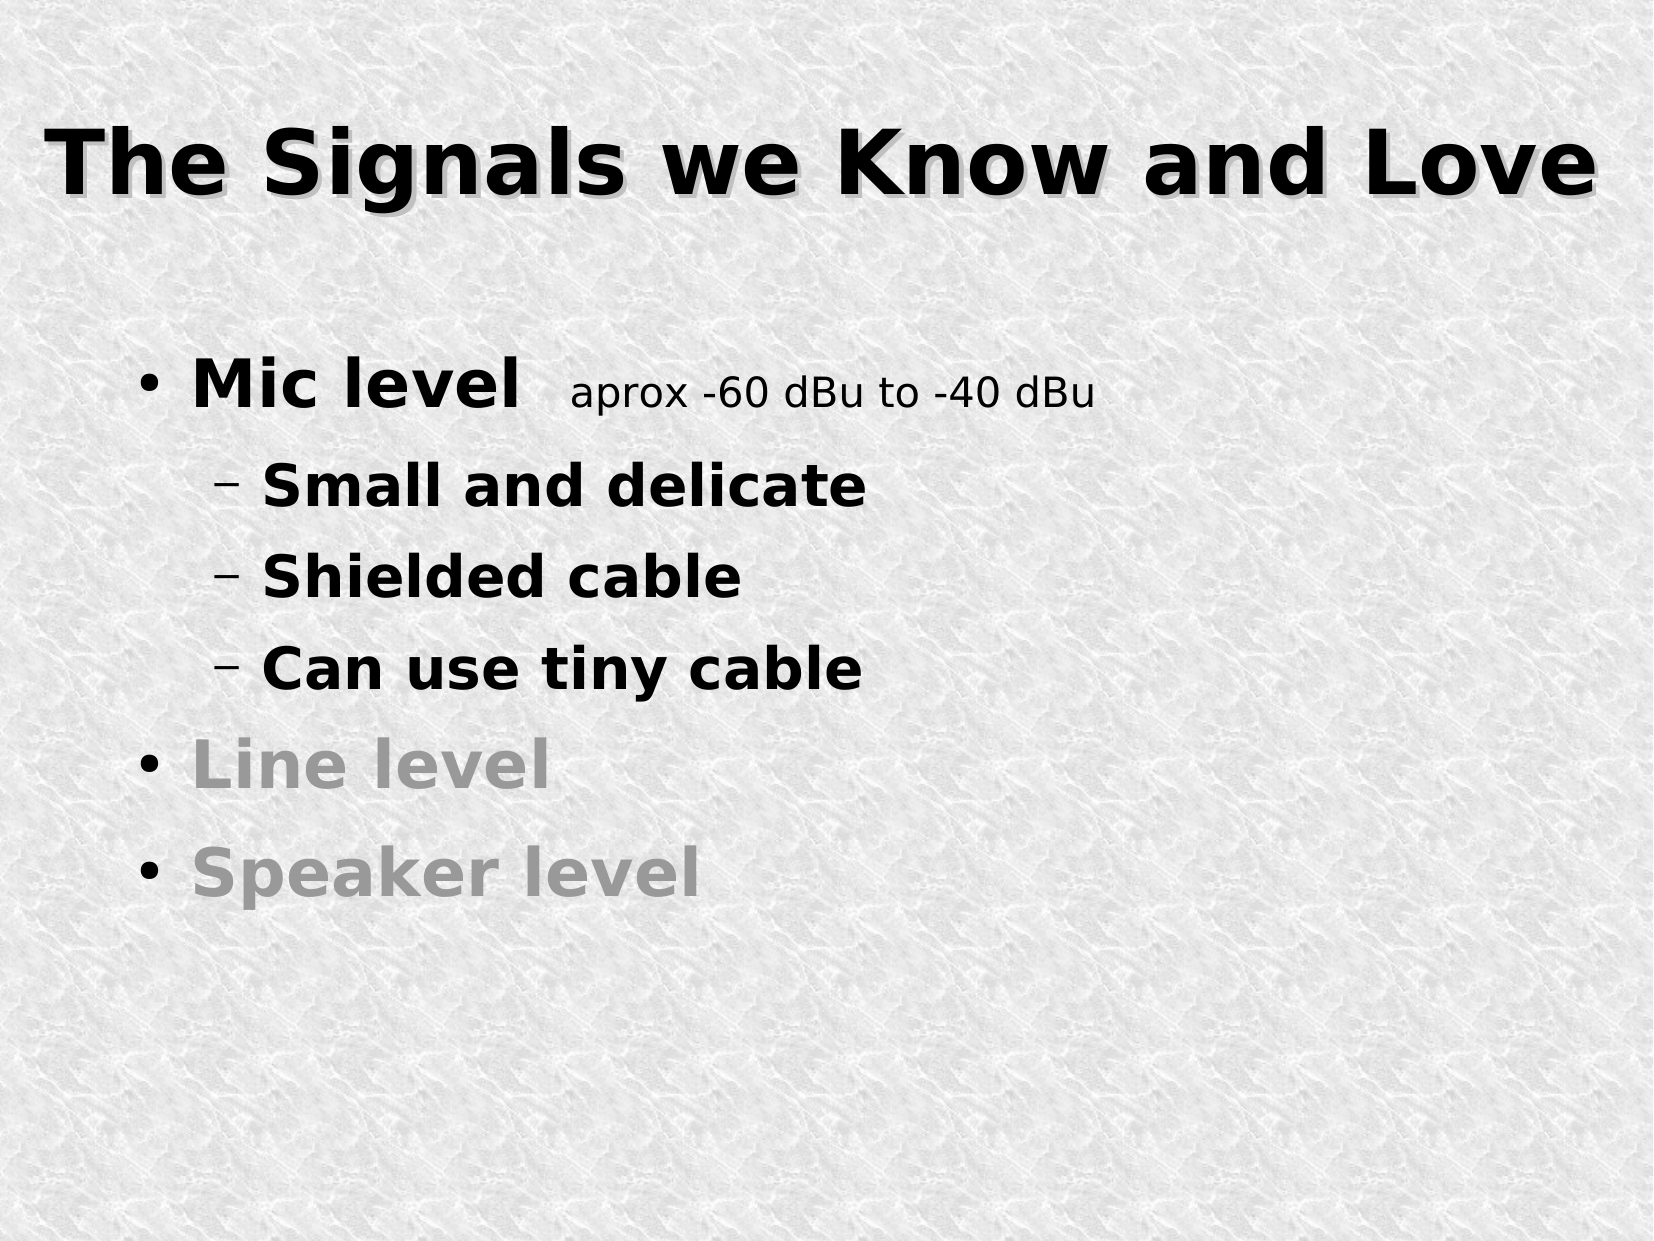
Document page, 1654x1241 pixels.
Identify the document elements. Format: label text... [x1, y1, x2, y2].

title The Signals we Know and Love [7, 96, 1637, 232]
picture [0, 0, 1654, 1241]
list Mic level aprox -60 dBu to -40 dBu Small and delicate Shielded cable Can use tiny cable Line level Speaker level [120, 345, 1532, 1127]
